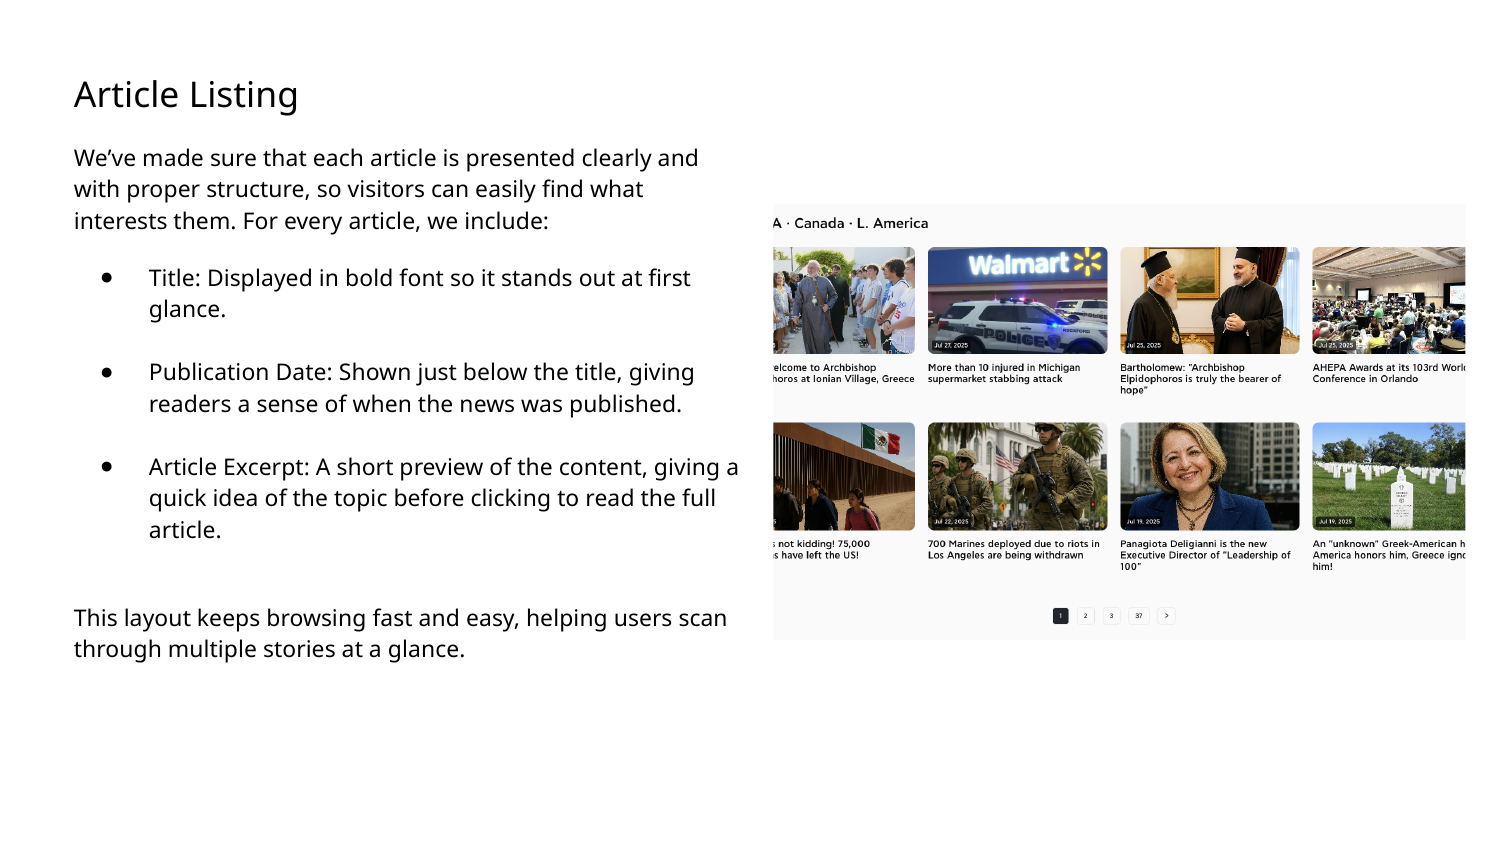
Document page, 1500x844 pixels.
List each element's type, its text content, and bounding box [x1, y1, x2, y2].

picture [773, 204, 1466, 640]
text_box Article Listing We’ve made sure that each article is presented clearly and with proper structure, so visitors can easily find what interests them. For every article, we include: Title: Displayed in bold font so it stands out at first glance. Publication Date: Shown just below the title, giving readers a sense of when the news was published. Article Excerpt: A short preview of the content, giving a quick idea of the topic before clicking to read the full article. This layout keeps browsing fast and easy, helping users scan through multiple stories at a glance. [58, 50, 758, 678]
